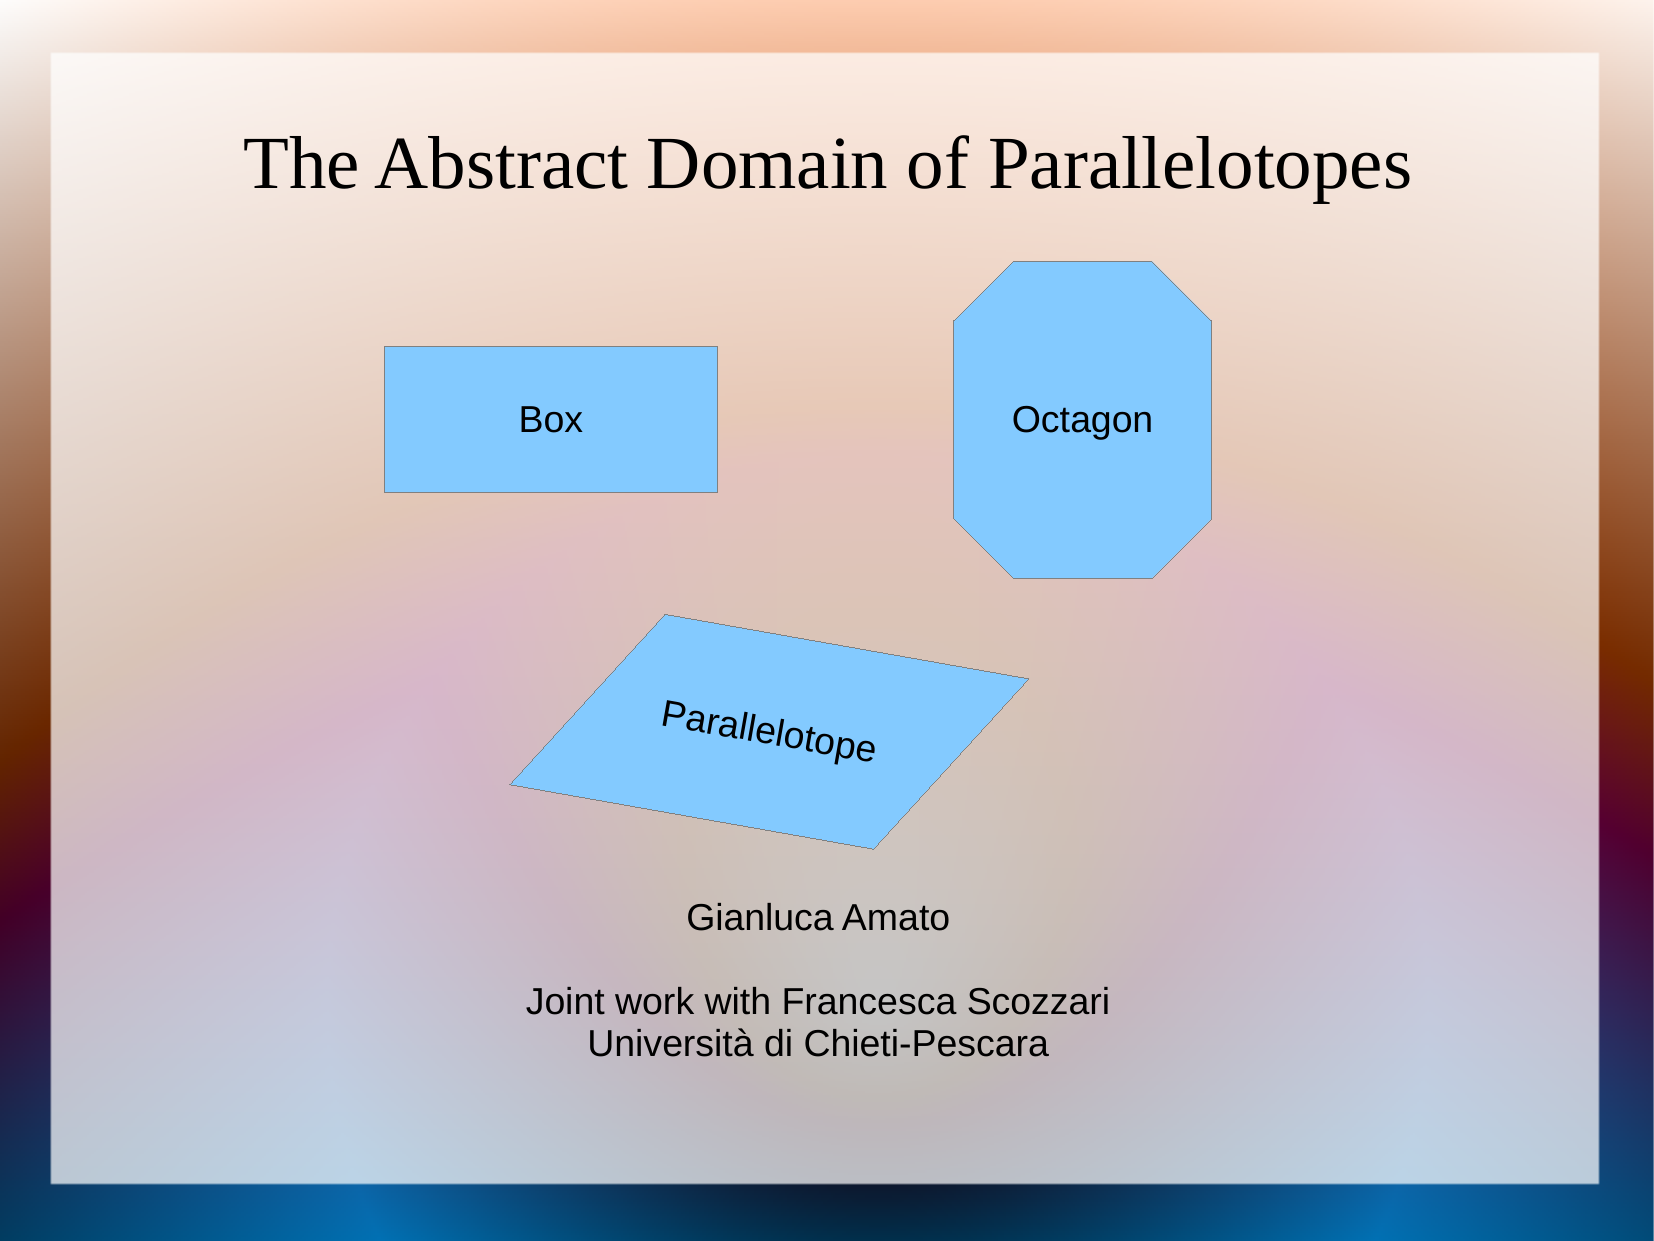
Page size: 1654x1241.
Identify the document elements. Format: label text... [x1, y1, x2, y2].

text_box Box [384, 346, 718, 493]
text_box Parallelotope [509, 614, 1029, 850]
picture [0, 0, 1654, 1241]
text_box Gianluca Amato Joint work with Francesca Scozzari Università di Chieti-Pescara [111, 888, 1525, 1072]
text_box Octagon [953, 261, 1212, 579]
text_box The Abstract Domain of Parallelotopes [168, 114, 1489, 213]
